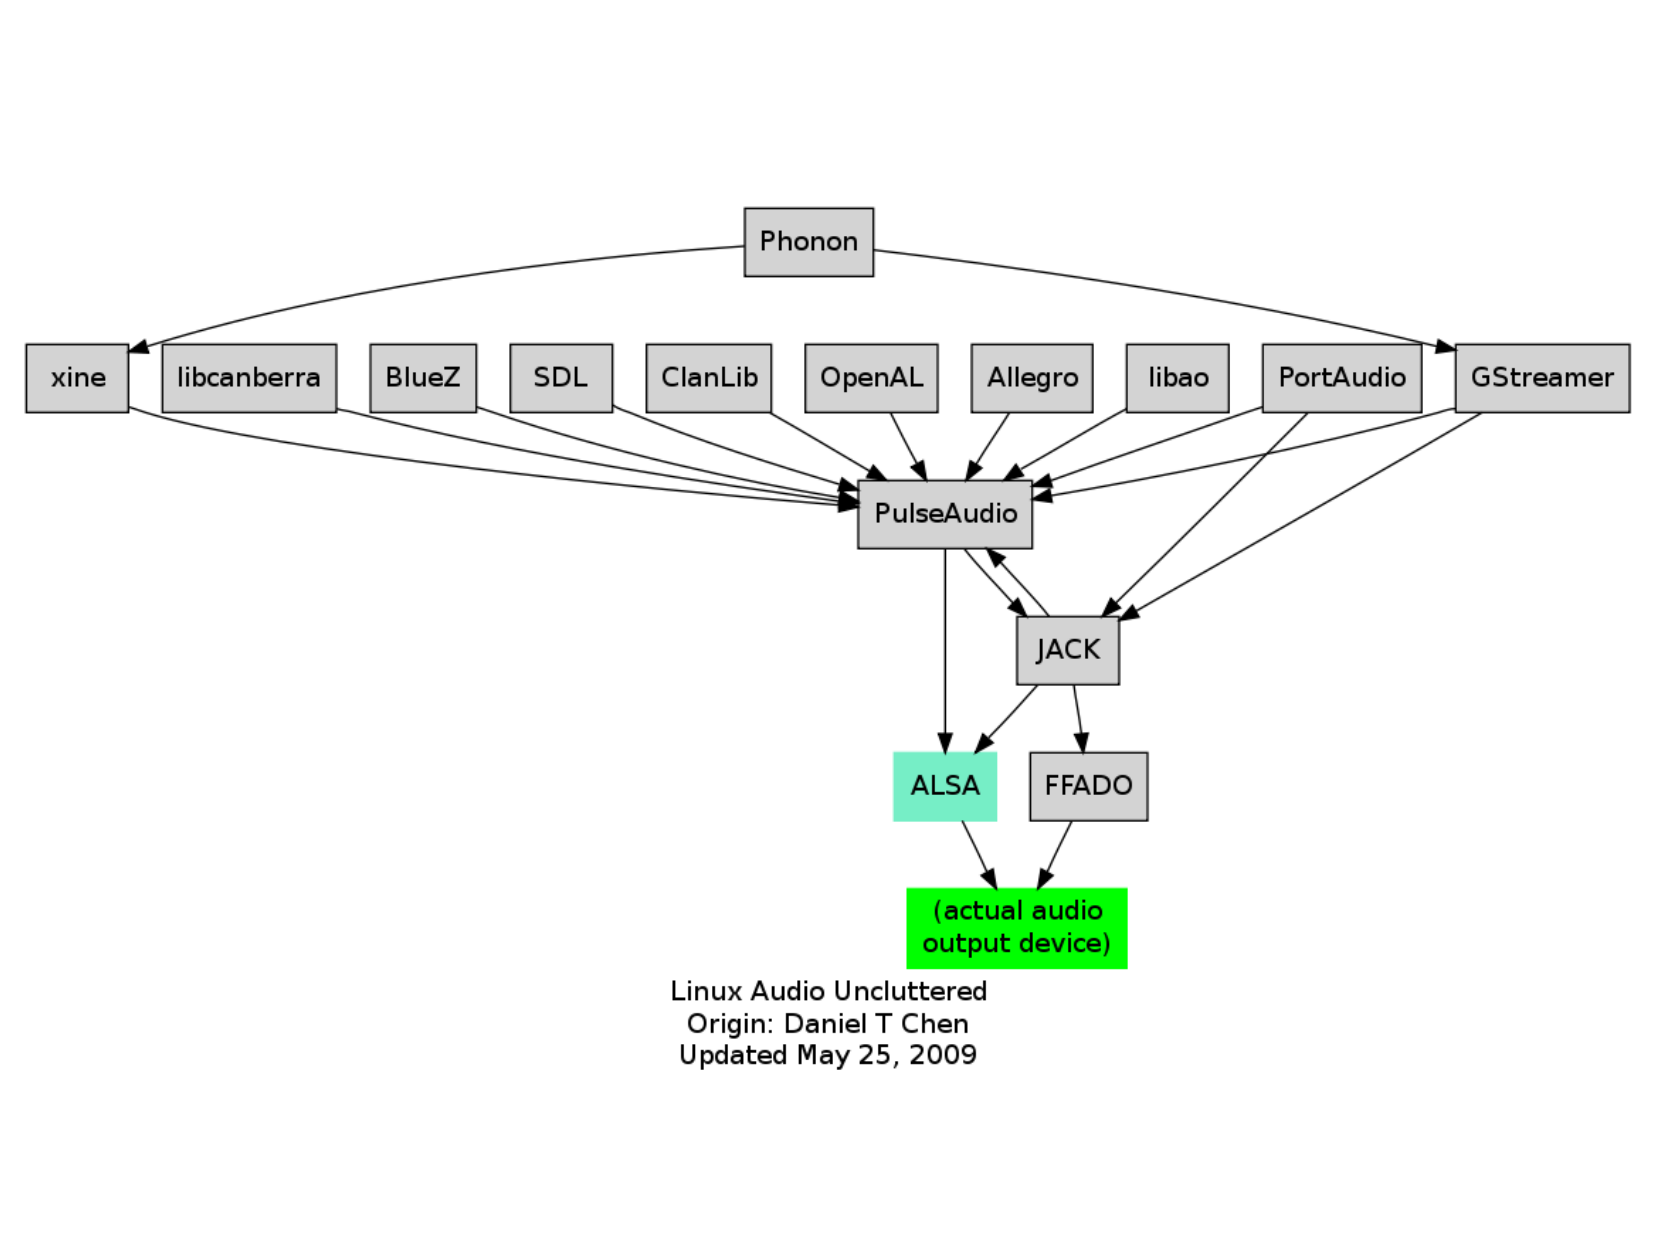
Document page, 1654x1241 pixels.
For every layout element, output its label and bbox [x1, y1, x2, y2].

picture [19, 201, 1637, 1087]
